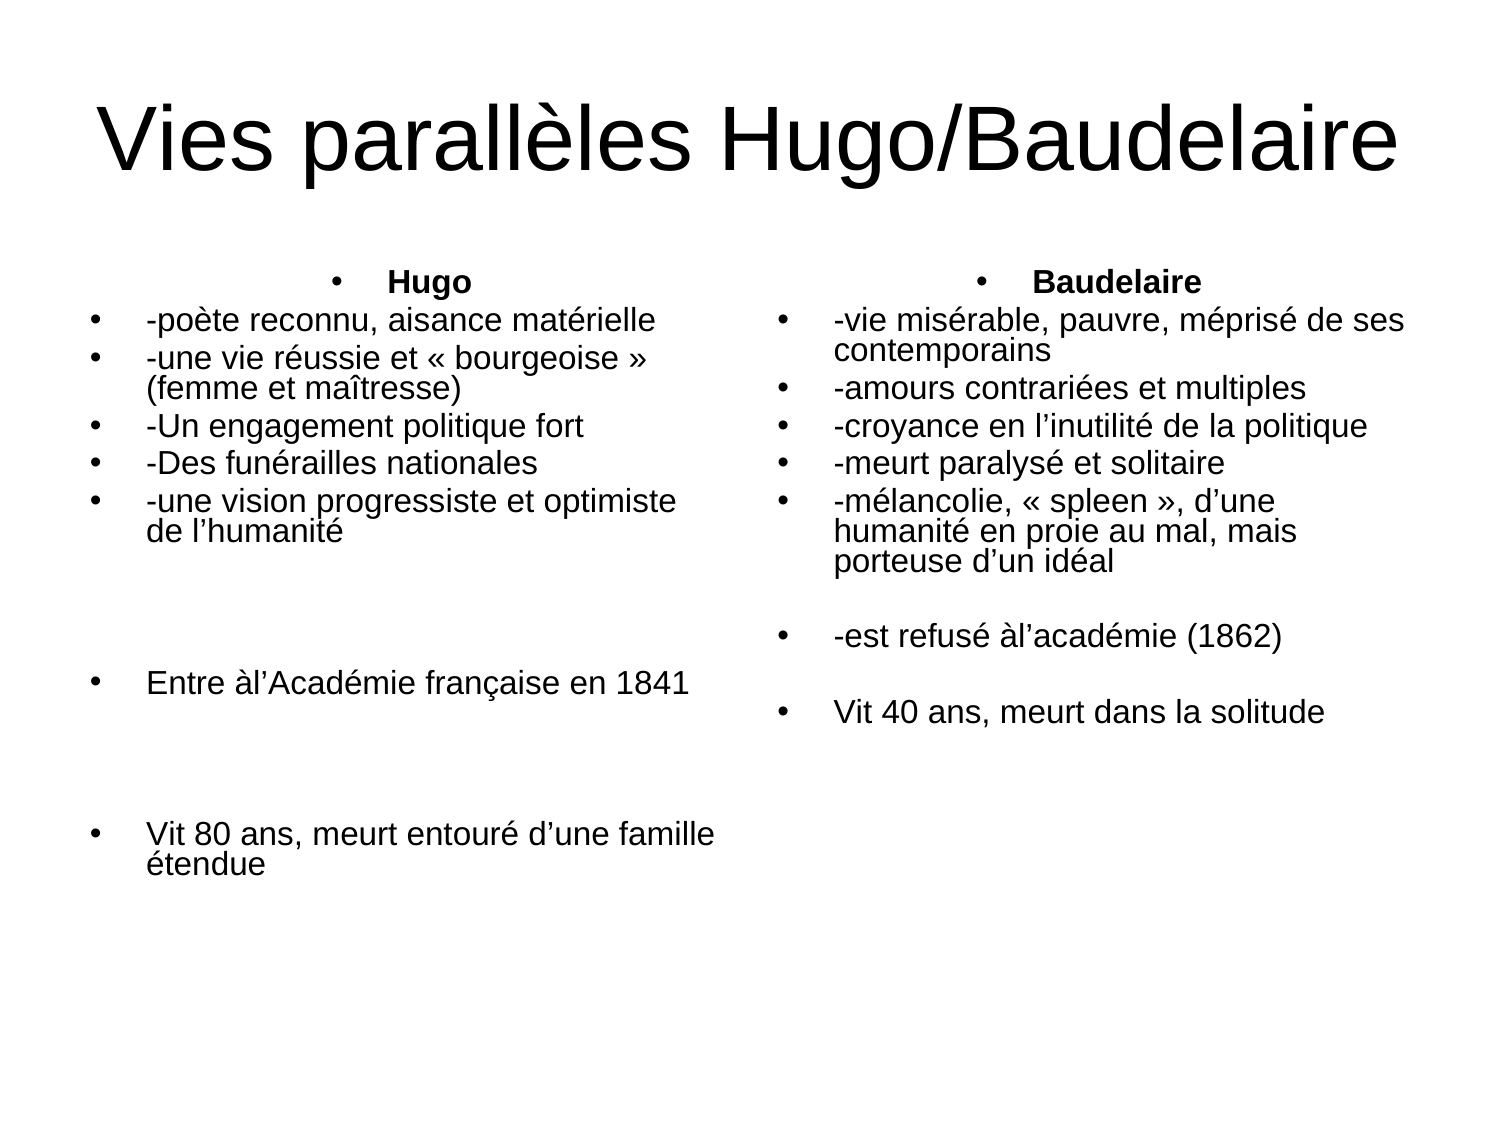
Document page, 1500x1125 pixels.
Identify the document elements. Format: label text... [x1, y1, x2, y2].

list Baudelaire -vie misérable, pauvre, méprisé de ses contemporains -amours contrariées et multiples -croyance en l’inutilité de la politique -meurt paralysé et solitaire -mélancolie, « spleen », d’une humanité en proie au mal, mais porteuse d’un idéal -est refusé àl’académie (1862) Vit 40 ans, meurt dans la solitude [762, 262, 1426, 1006]
list Hugo -poète reconnu, aisance matérielle -une vie réussie et « bourgeoise » (femme et maîtresse) -Un engagement politique fort -Des funérailles nationales -une vision progressiste et optimiste de l’humanité Entre àl’Académie française en 1841 Vit 80 ans, meurt entouré d’une famille étendue [75, 262, 738, 1015]
title Vies parallèles Hugo/Baudelaire [75, 45, 1426, 233]
